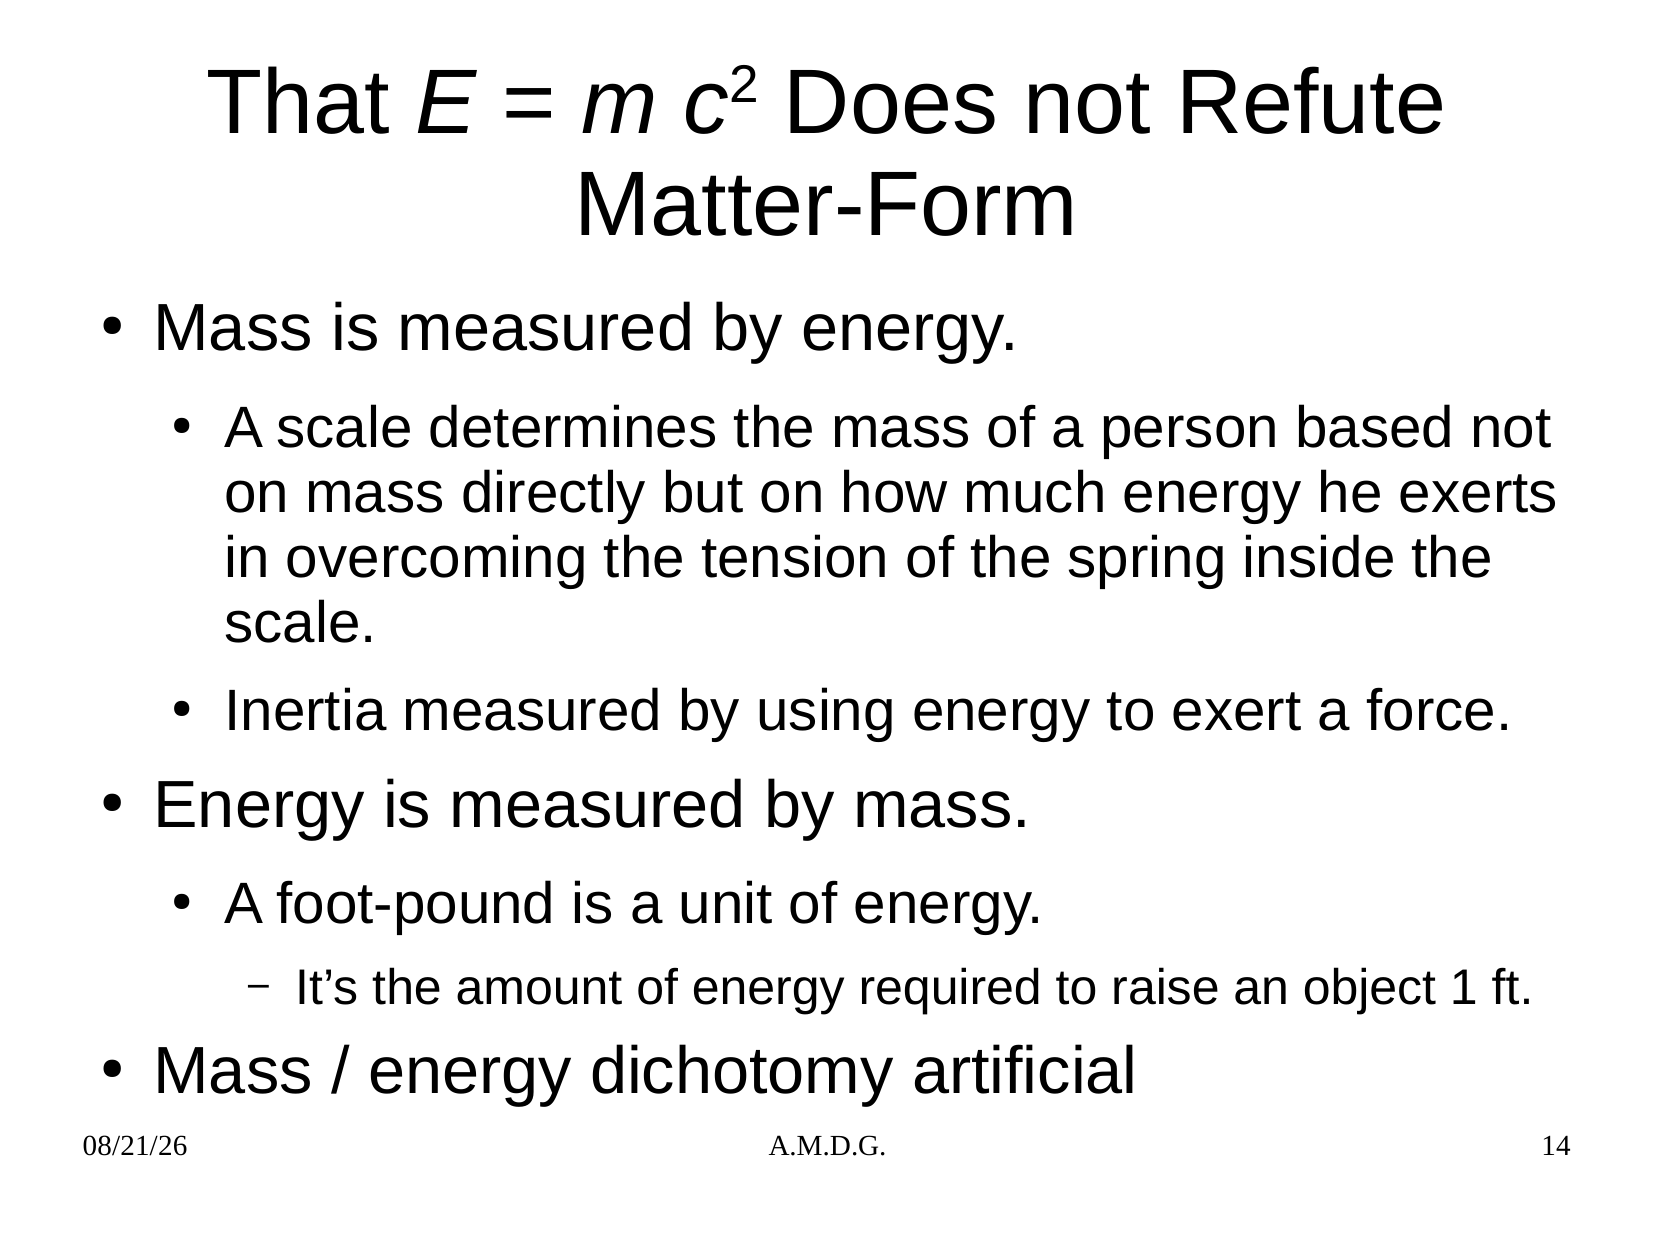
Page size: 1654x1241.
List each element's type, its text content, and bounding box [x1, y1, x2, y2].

title That E = m c2 Does not Refute Matter-Form [82, 48, 1571, 258]
list Mass is measured by energy. A scale determines the mass of a person based not on mass directly but on how much energy he exerts in overcoming the tension of the spring inside the scale. Inertia measured by using energy to exert a force. Energy is measured by mass. A foot-pound is a unit of energy. It’s the amount of energy required to raise an object 1 ft. Mass / energy dichotomy artificial [82, 290, 1571, 1109]
